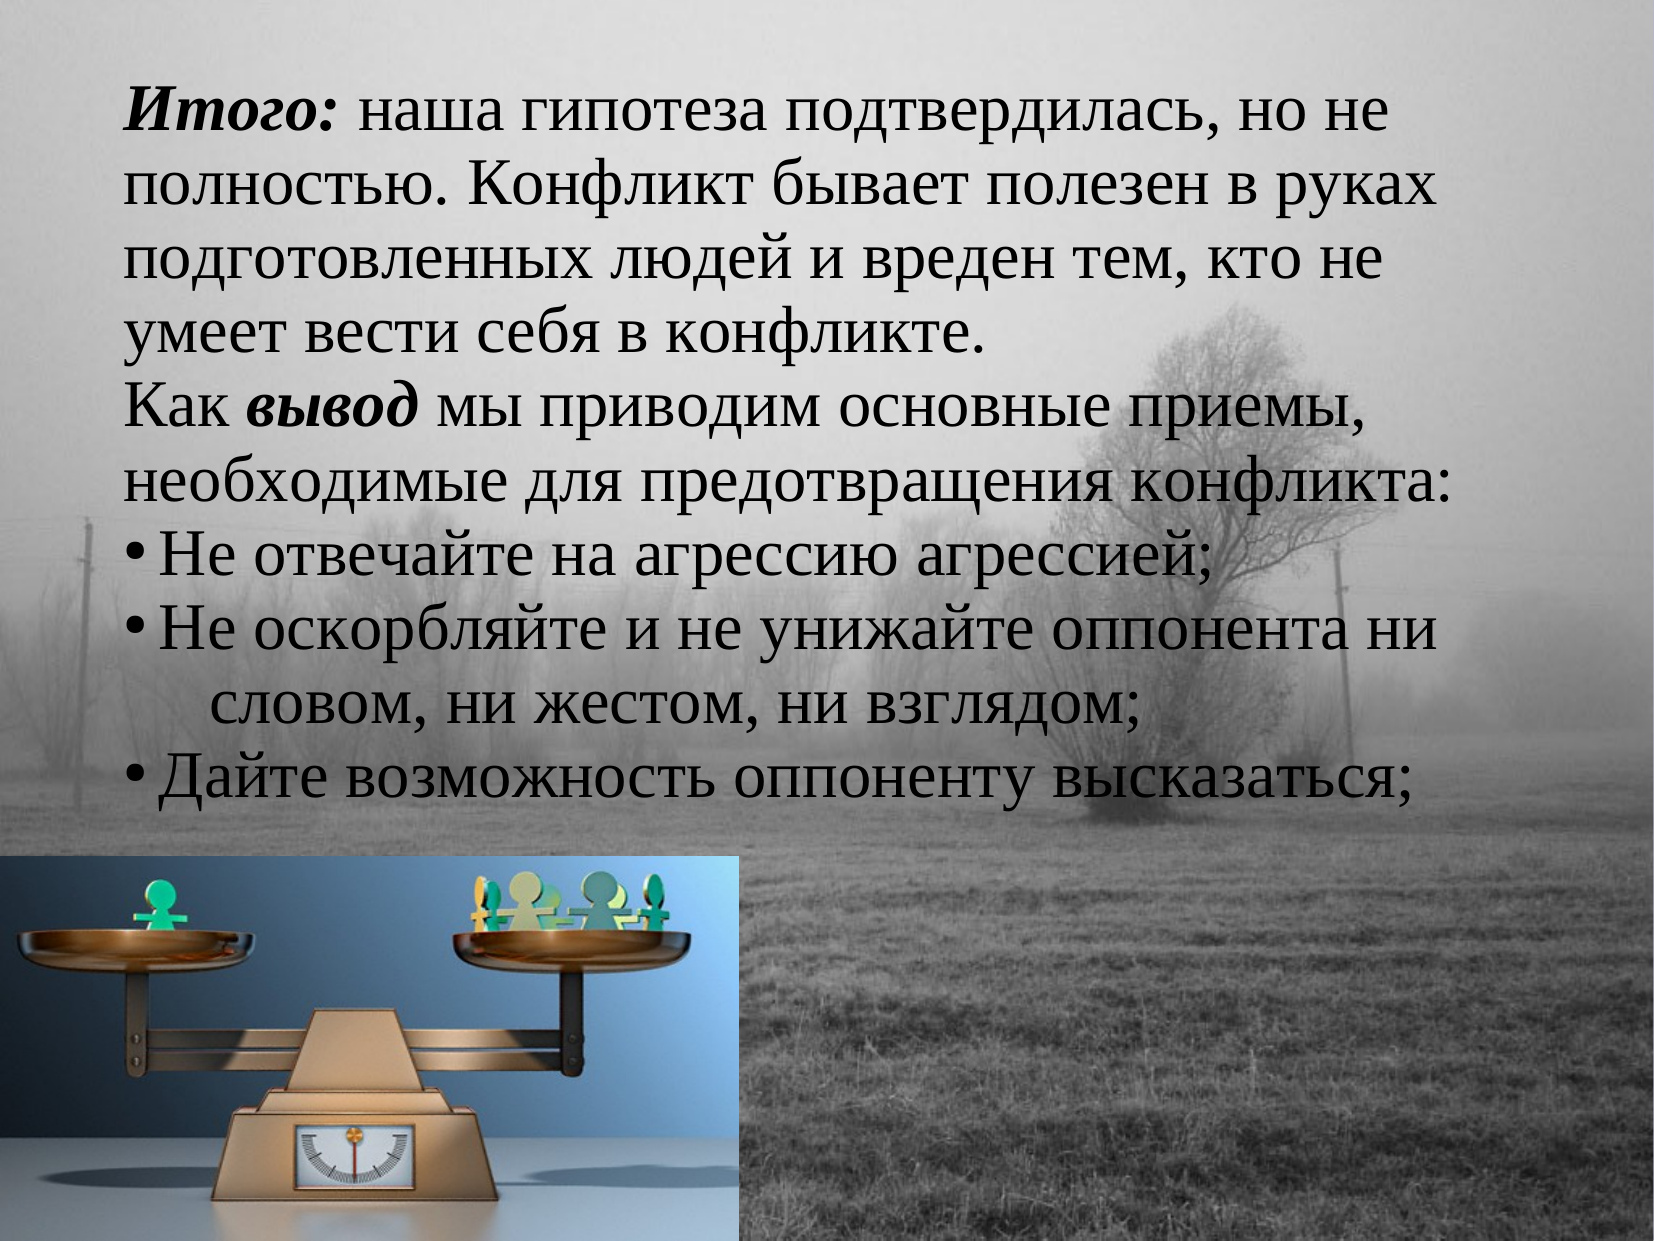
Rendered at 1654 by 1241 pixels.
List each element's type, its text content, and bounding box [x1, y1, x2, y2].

subtitle Итого: наша гипотеза подтвердилась, но не полностью. Конфликт бывает полезен в руках подготовленных людей и вреден тем, кто не умеет вести себя в конфликте. Как вывод мы приводим основные приемы, необходимые для предотвращения конфликта: Не отвечайте на агрессию агрессией; Не оскорбляйте и не унижайте оппонента ни словом, ни жестом, ни взглядом; Дайте возможность оппоненту высказаться; [123, 71, 1536, 886]
picture [0, 0, 1654, 1241]
